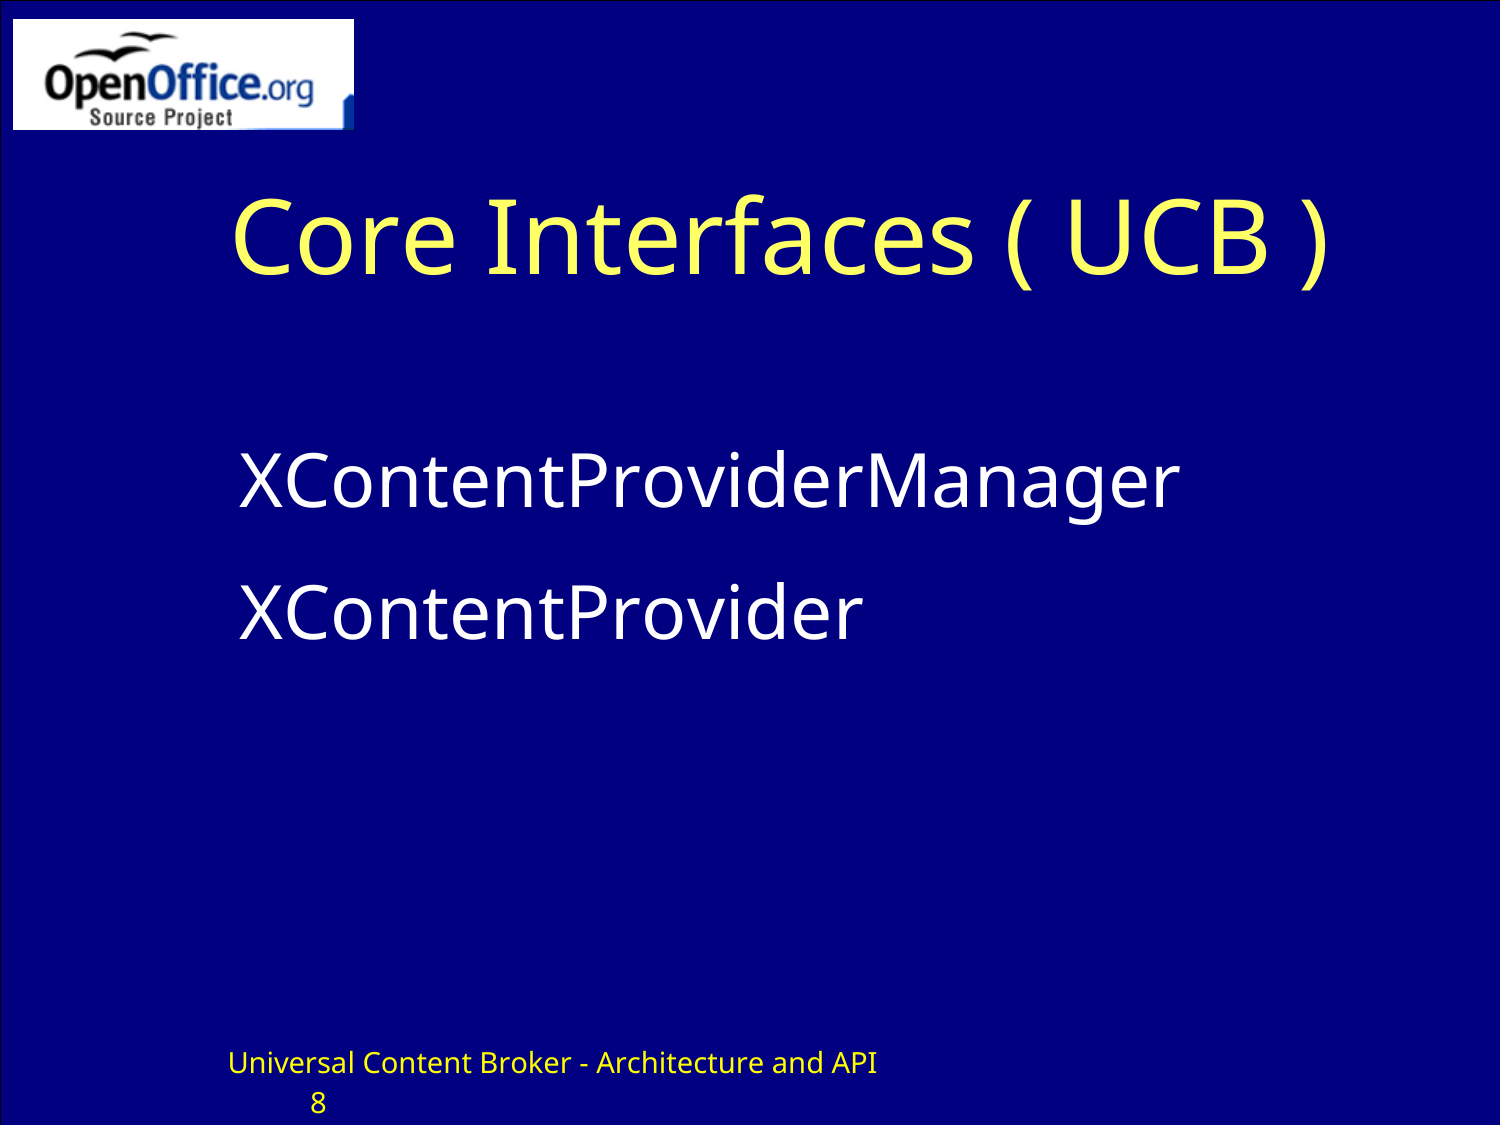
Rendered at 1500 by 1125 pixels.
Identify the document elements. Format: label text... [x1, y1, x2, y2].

list XContentProviderManager XContentProvider [227, 427, 1380, 1125]
title Core Interfaces ( UCB ) [229, 163, 1386, 423]
picture [13, 19, 354, 130]
